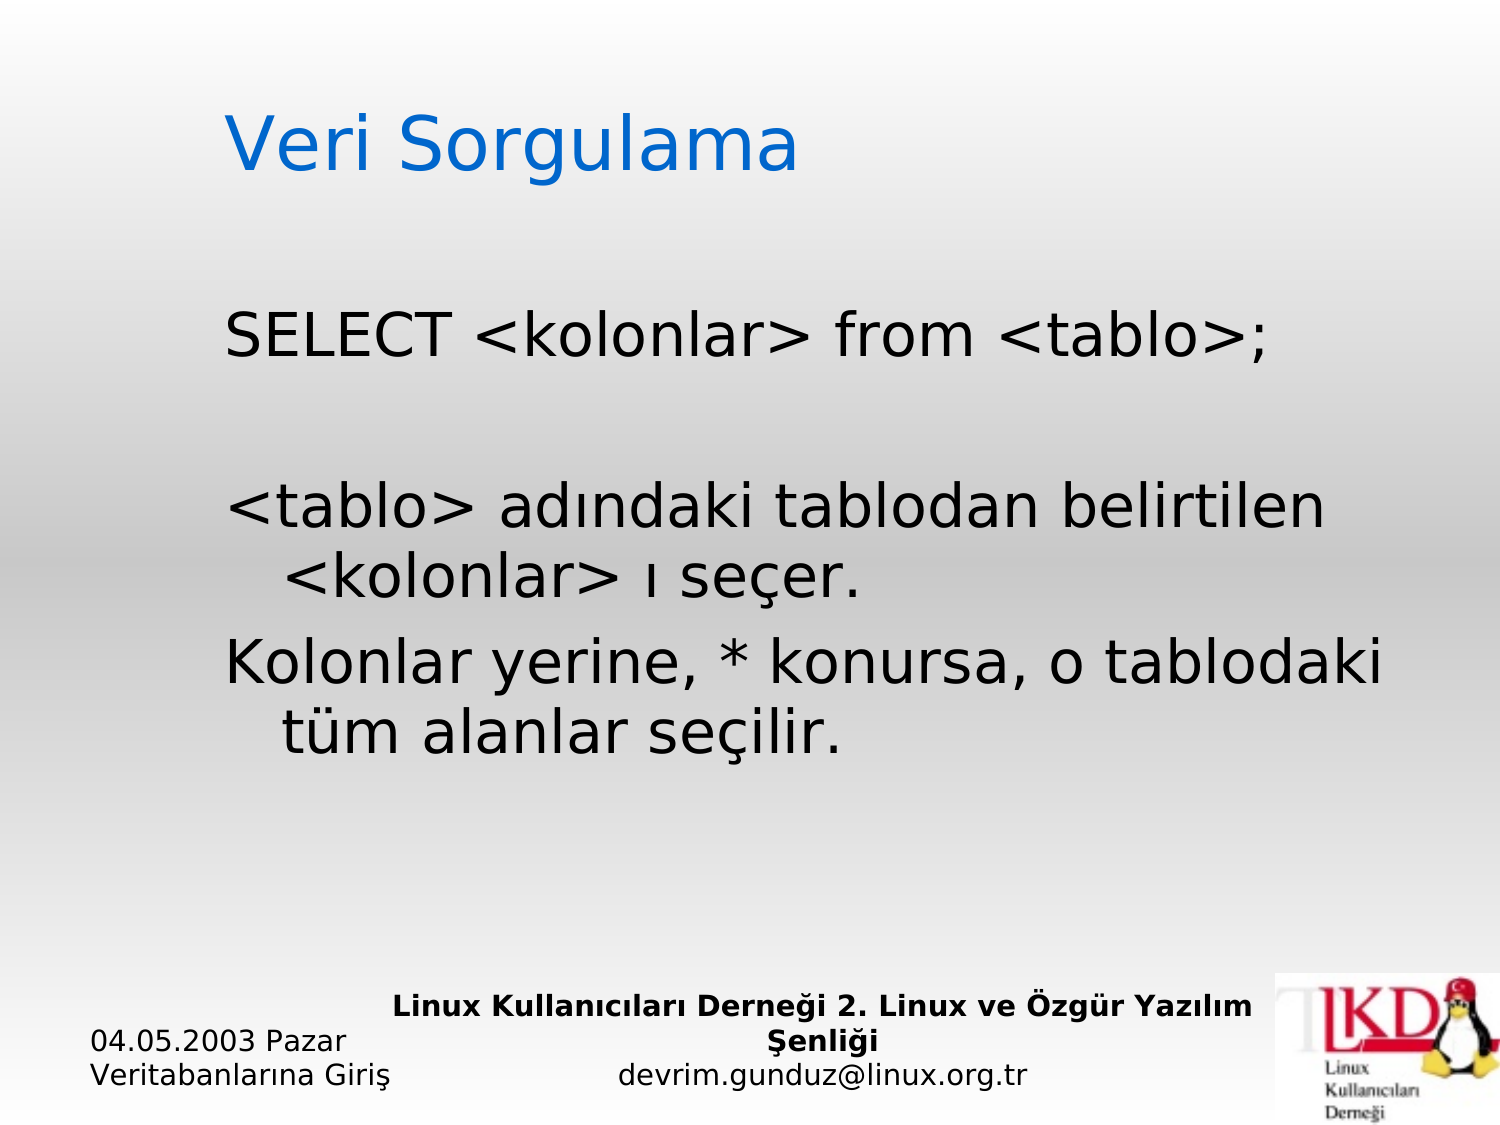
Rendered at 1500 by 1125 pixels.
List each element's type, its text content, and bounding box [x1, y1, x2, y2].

title Veri Sorgulama [224, 49, 1425, 238]
list SELECT <kolonlar> from <tablo>; <tablo> adındaki tablodan belirtilen <kolonlar> ı seçer. Kolonlar yerine, * konursa, o tablodaki tüm alanlar seçilir. [224, 299, 1425, 975]
picture [1275, 973, 1500, 1125]
